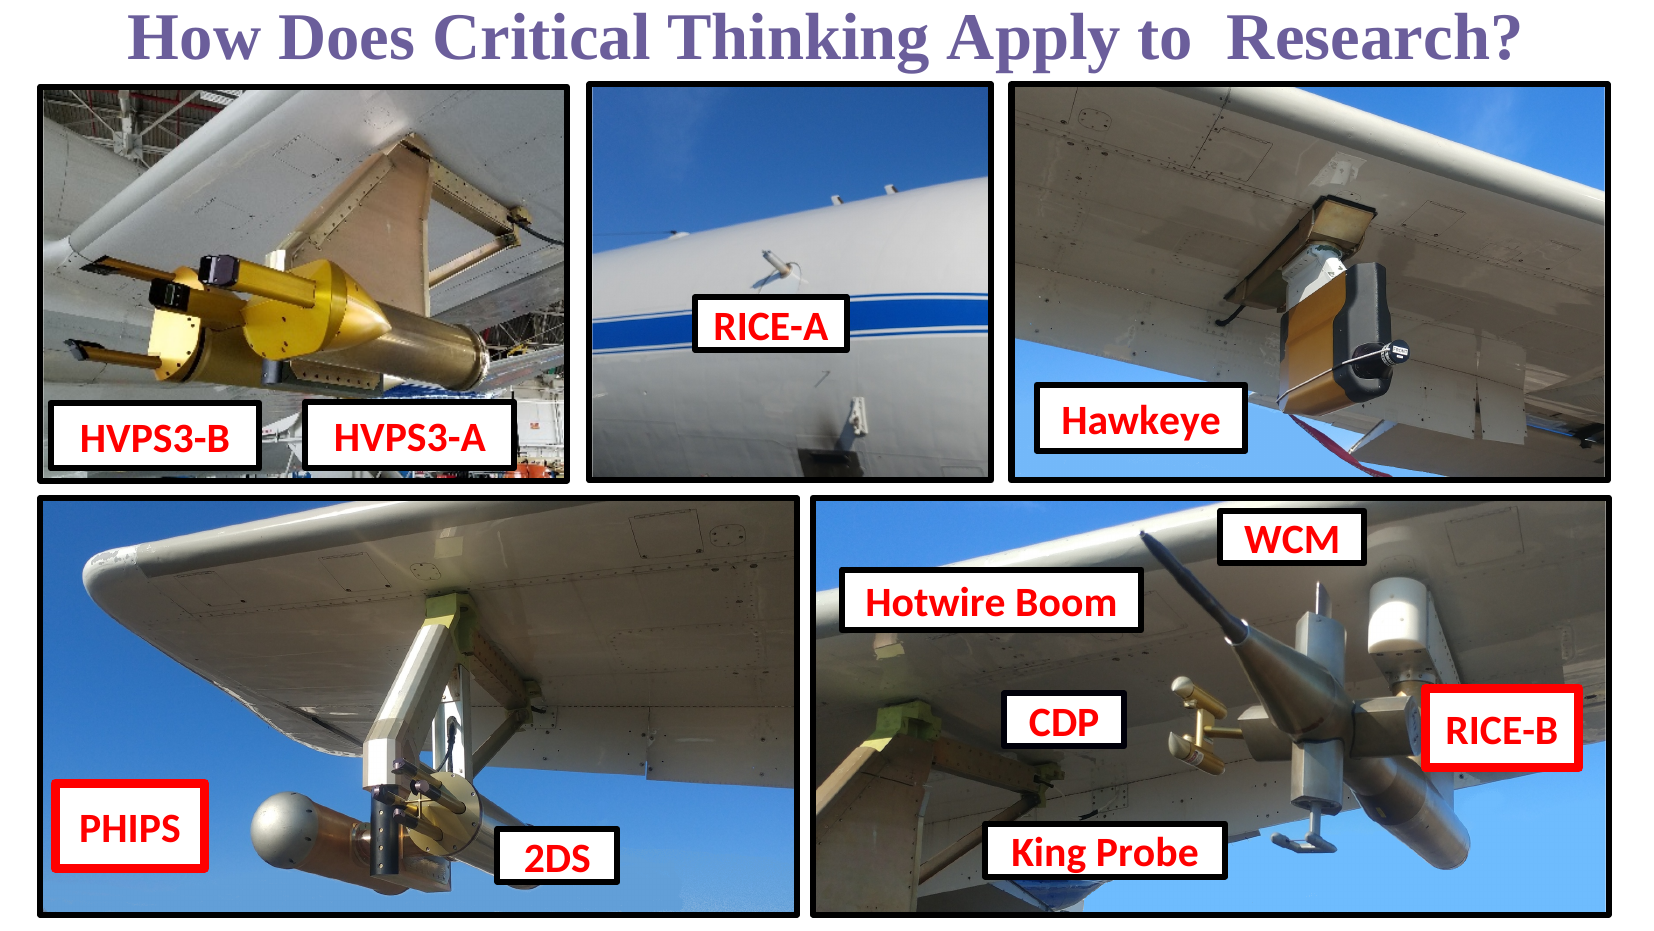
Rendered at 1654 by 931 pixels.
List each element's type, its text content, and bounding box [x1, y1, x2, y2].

text_box WCM [1220, 510, 1365, 564]
text_box RICE-A [695, 297, 847, 350]
text_box RICE-B [1425, 688, 1579, 768]
text_box PHIPS [55, 783, 205, 869]
text_box Hawkeye [1036, 384, 1246, 451]
text_box King Probe [985, 823, 1225, 877]
picture [43, 89, 564, 478]
text_box CDP [1004, 693, 1125, 747]
title How Does Critical Thinking Apply to Research? [0, 0, 1654, 76]
picture [815, 500, 1606, 912]
picture [1014, 87, 1605, 478]
text_box HVPS3-A [305, 402, 515, 469]
text_box HVPS3-B [50, 402, 260, 469]
picture [592, 87, 989, 478]
text_box Hotwire Boom [841, 569, 1142, 631]
picture [43, 501, 795, 912]
text_box 2DS [497, 829, 618, 882]
